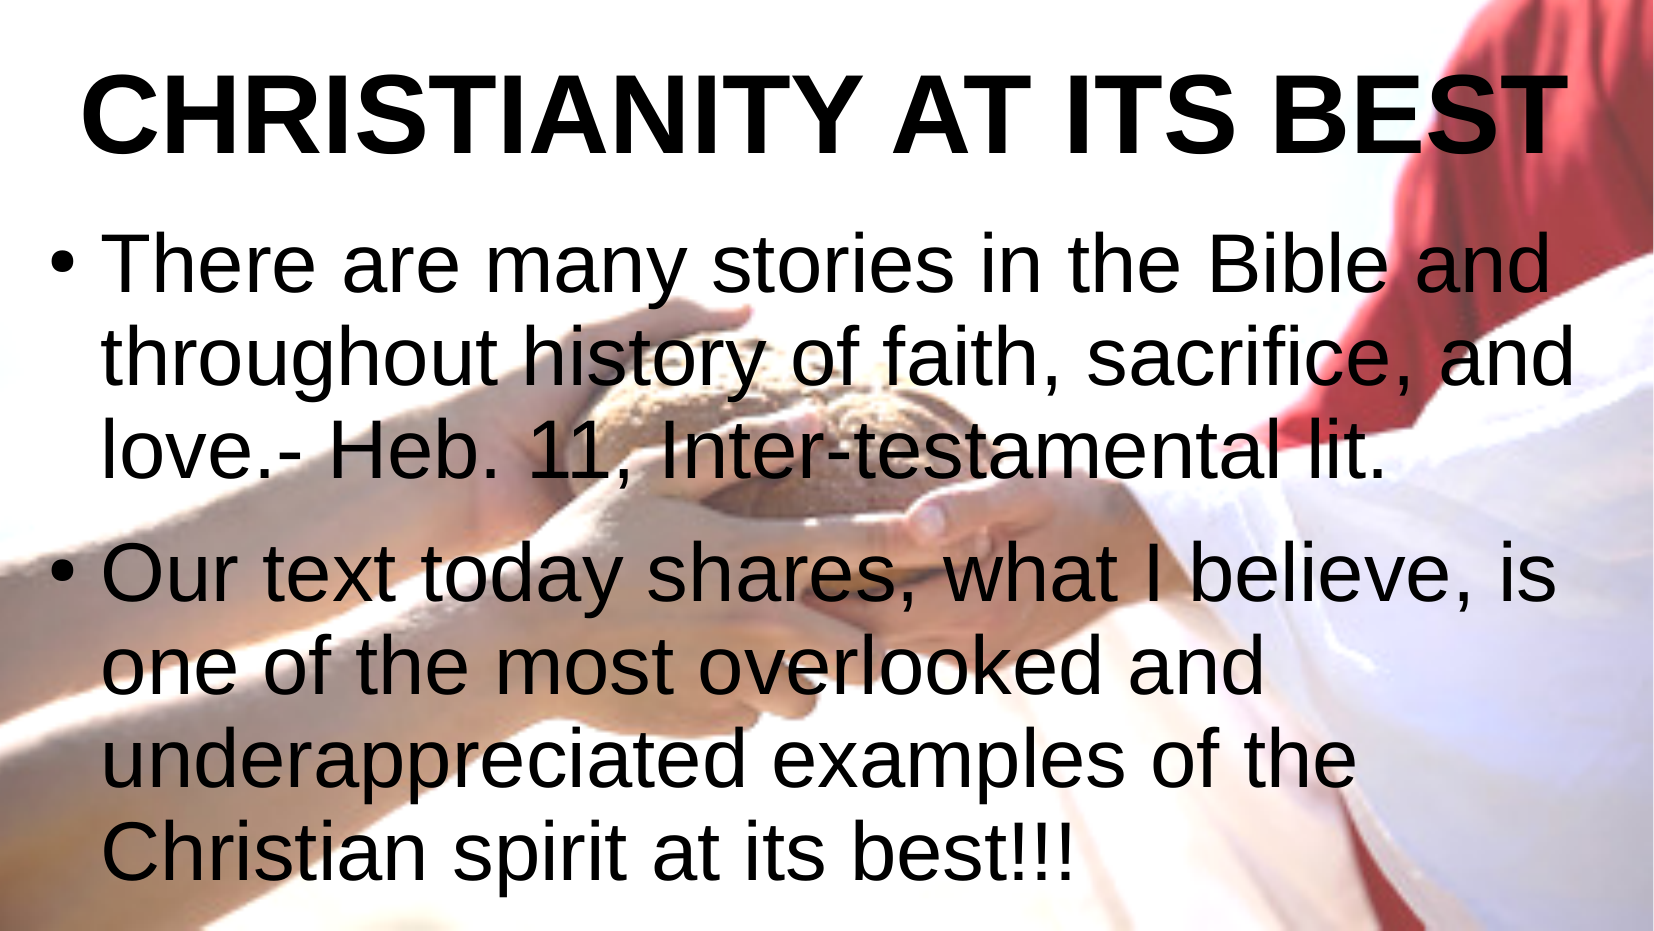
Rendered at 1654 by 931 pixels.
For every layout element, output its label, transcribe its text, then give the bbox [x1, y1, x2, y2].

title CHRISTIANITY AT ITS BEST [45, 0, 1606, 217]
list There are many stories in the Bible and throughout history of faith, sacrifice, and love.- Heb. 11, Inter-testamental lit. Our text today shares, what I believe, is one of the most overlooked and underappreciated examples of the Christian spirit at its best!!! [30, 217, 1621, 901]
picture [0, 0, 1654, 931]
